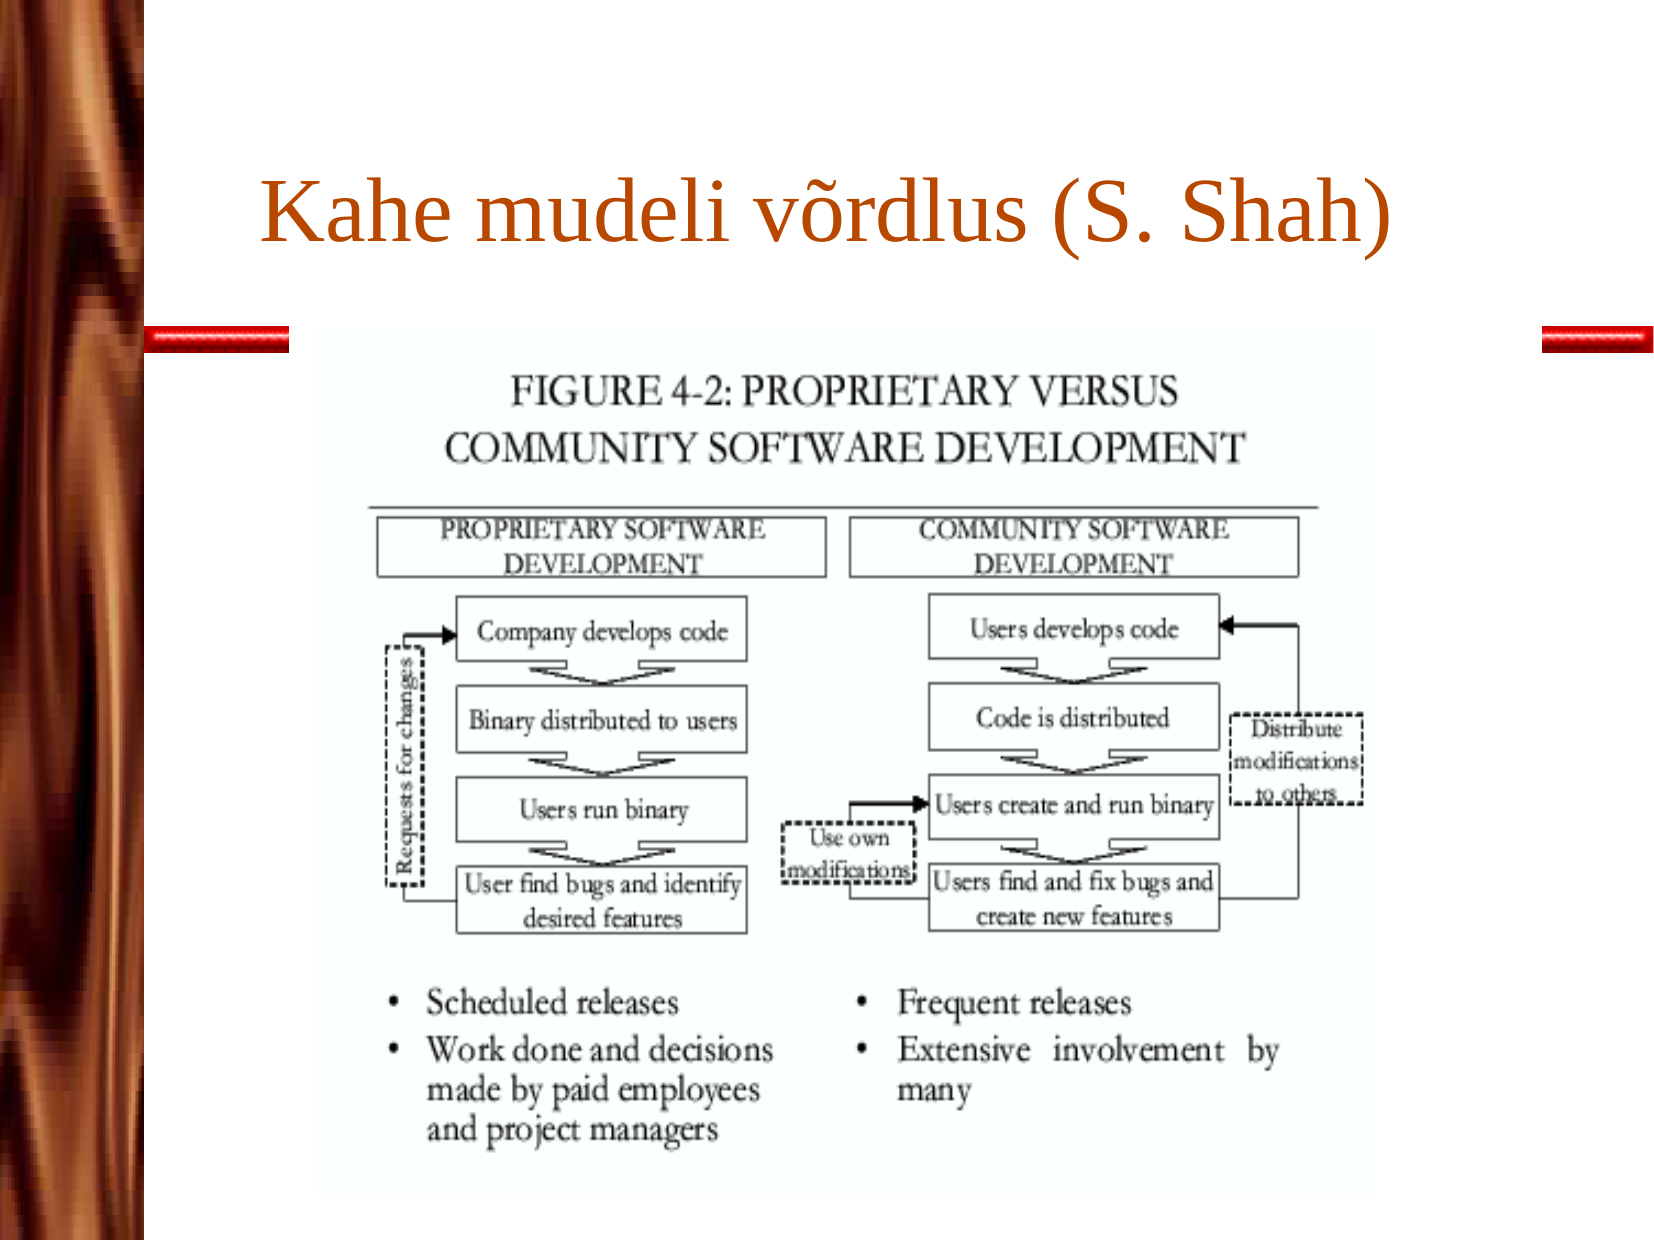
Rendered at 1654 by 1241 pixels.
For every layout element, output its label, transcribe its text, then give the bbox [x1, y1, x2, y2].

title Kahe mudeli võrdlus (S. Shah) [121, 100, 1533, 312]
picture [0, 0, 1654, 1240]
